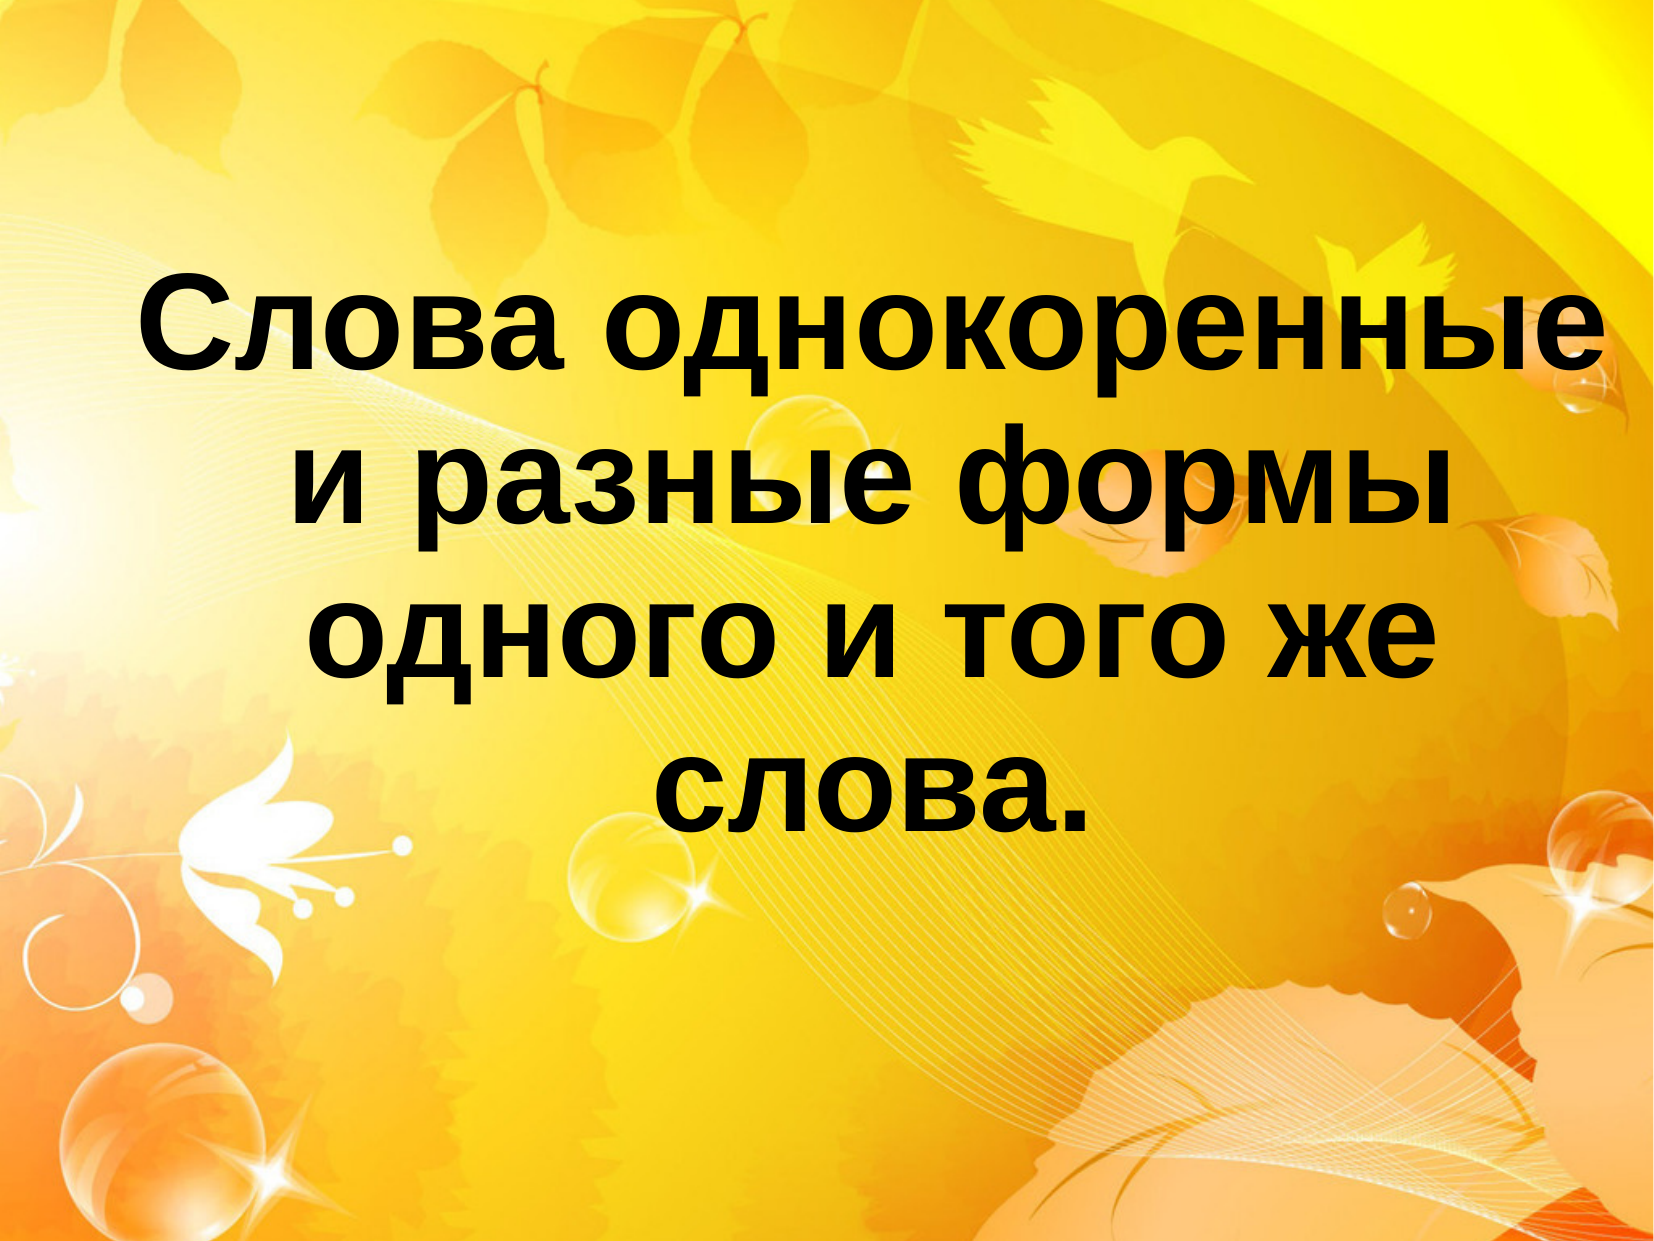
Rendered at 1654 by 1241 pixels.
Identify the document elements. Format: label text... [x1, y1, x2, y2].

text_box Слова однокоренные и разные формы одного и того же слова. [92, 238, 1654, 917]
picture [0, 0, 1654, 1241]
